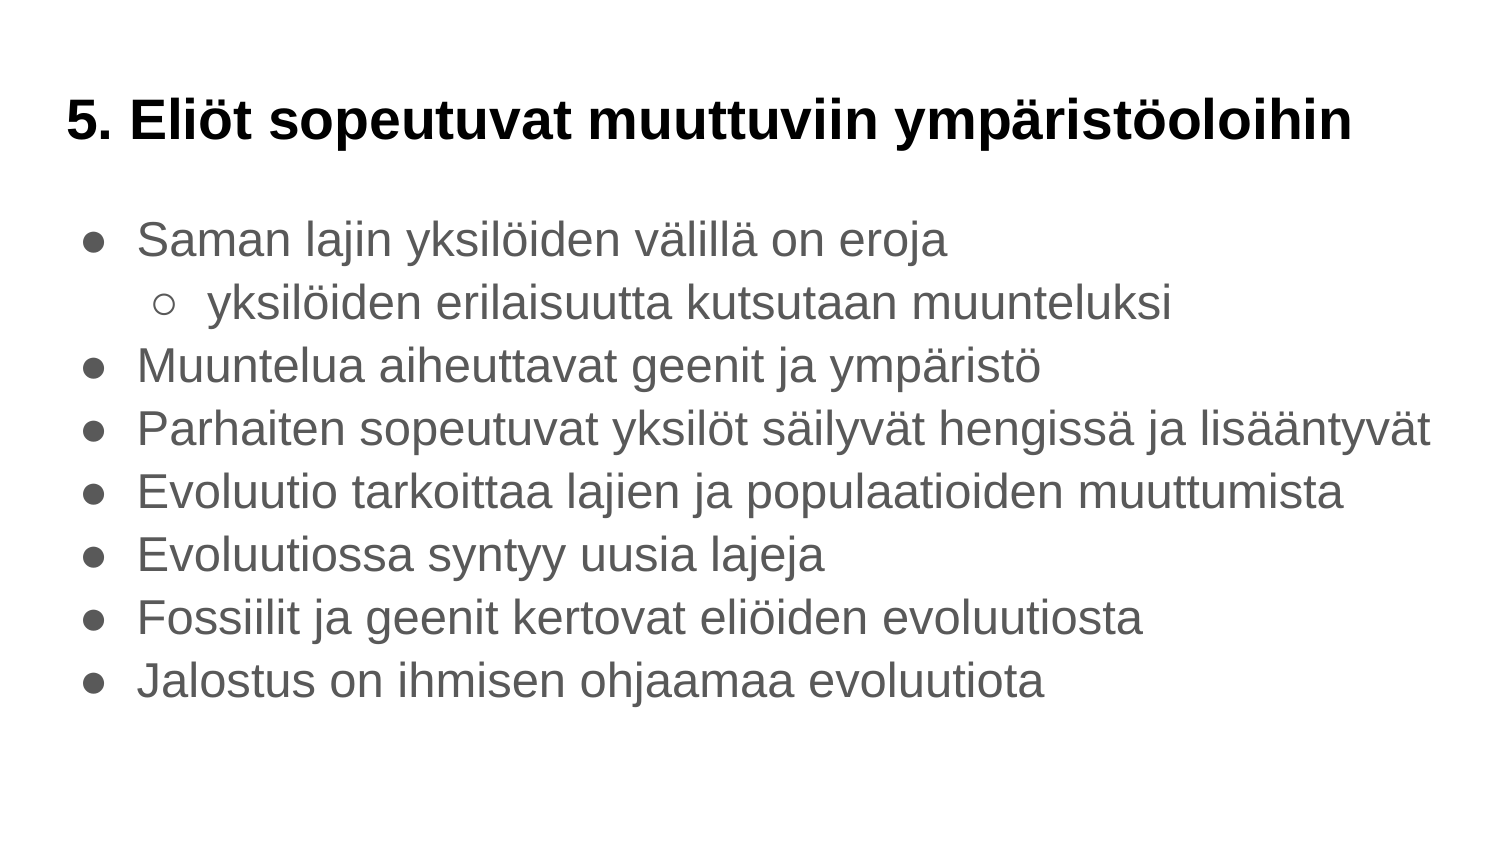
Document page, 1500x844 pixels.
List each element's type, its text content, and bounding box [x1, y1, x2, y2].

title 5. Eliöt sopeutuvat muuttuviin ympäristöoloihin [51, 72, 1449, 167]
list Saman lajin yksilöiden välillä on eroja yksilöiden erilaisuutta kutsutaan muunteluksi Muuntelua aiheuttavat geenit ja ympäristö Parhaiten sopeutuvat yksilöt säilyvät hengissä ja lisääntyvät Evoluutio tarkoittaa lajien ja populaatioiden muuttumista Evoluutiossa syntyy uusia lajeja Fossiilit ja geenit kertovat eliöiden evoluutiosta Jalostus on ihmisen ohjaamaa evoluutiota [51, 189, 1449, 750]
